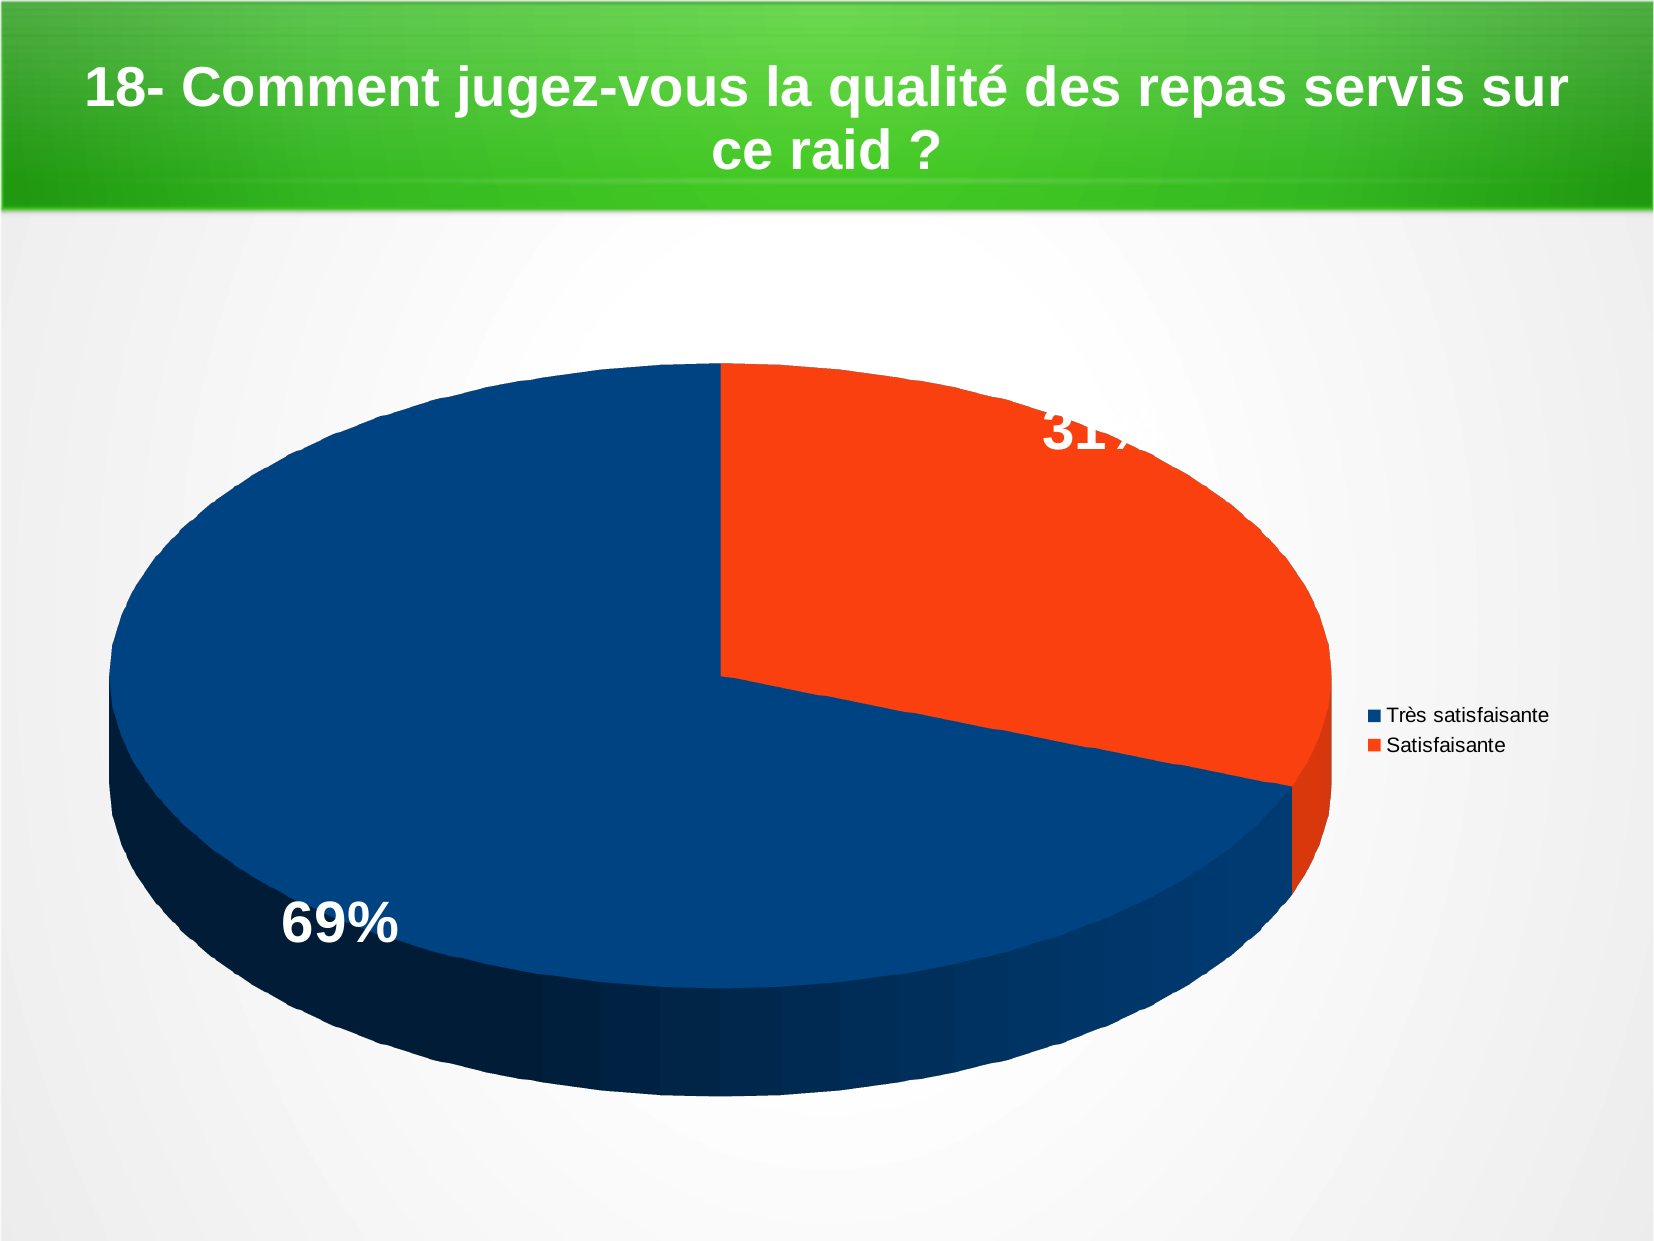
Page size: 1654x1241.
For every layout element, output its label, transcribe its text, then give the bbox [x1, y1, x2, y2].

title 18- Comment jugez-vous la qualité des repas servis sur ce raid ? [82, 47, 1571, 189]
chart [80, 289, 1569, 1172]
picture [0, 0, 1654, 1241]
